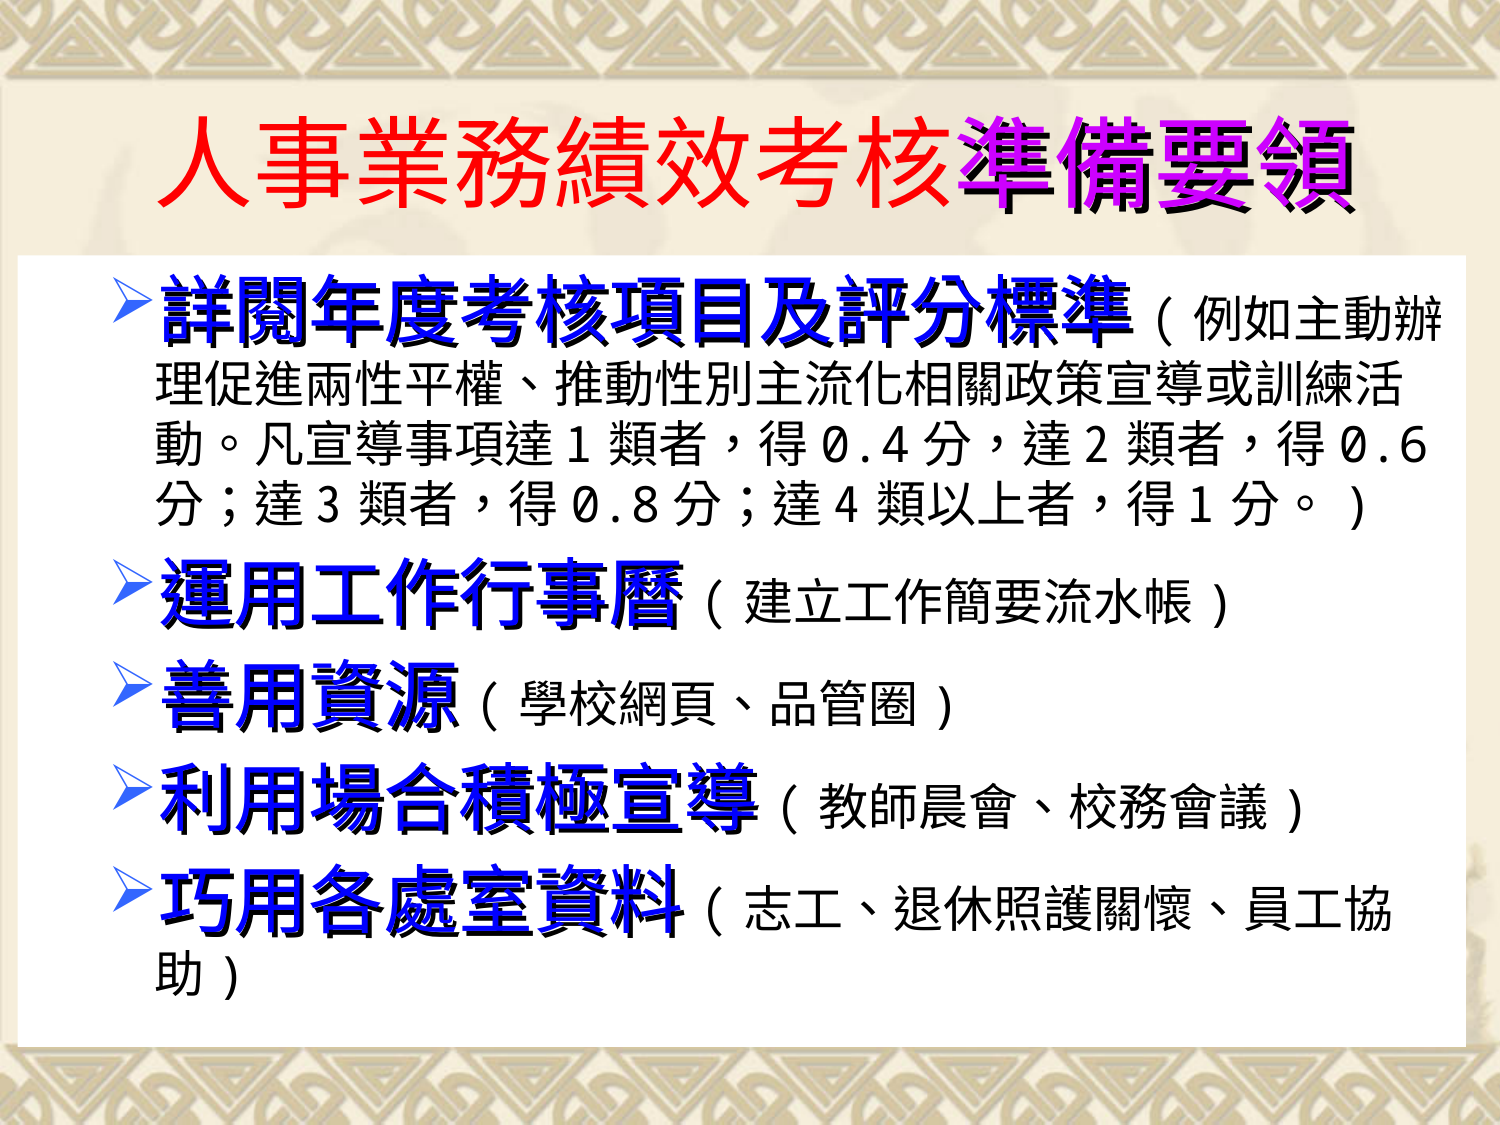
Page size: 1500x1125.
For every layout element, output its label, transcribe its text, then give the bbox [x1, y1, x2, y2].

picture [0, 0, 1500, 1125]
list 詳閱年度考核項目及評分標準(例如主動辦理促進兩性平權、推動性別主流化相關政策宣導或訓練活動。凡宣導事項達1類者，得0.4分，達2類者，得0.6分；達3類者，得0.8分；達4類以上者，得1分。) 運用工作行事曆(建立工作簡要流水帳) 善用資源(學校網頁、品管圈) 利用場合積極宣導(教師晨會、校務會議) 巧用各處室資料(志工、退休照護關懷、員工協助) [17, 255, 1466, 1047]
title 人事業務績效考核準備要領 [53, 42, 1455, 255]
